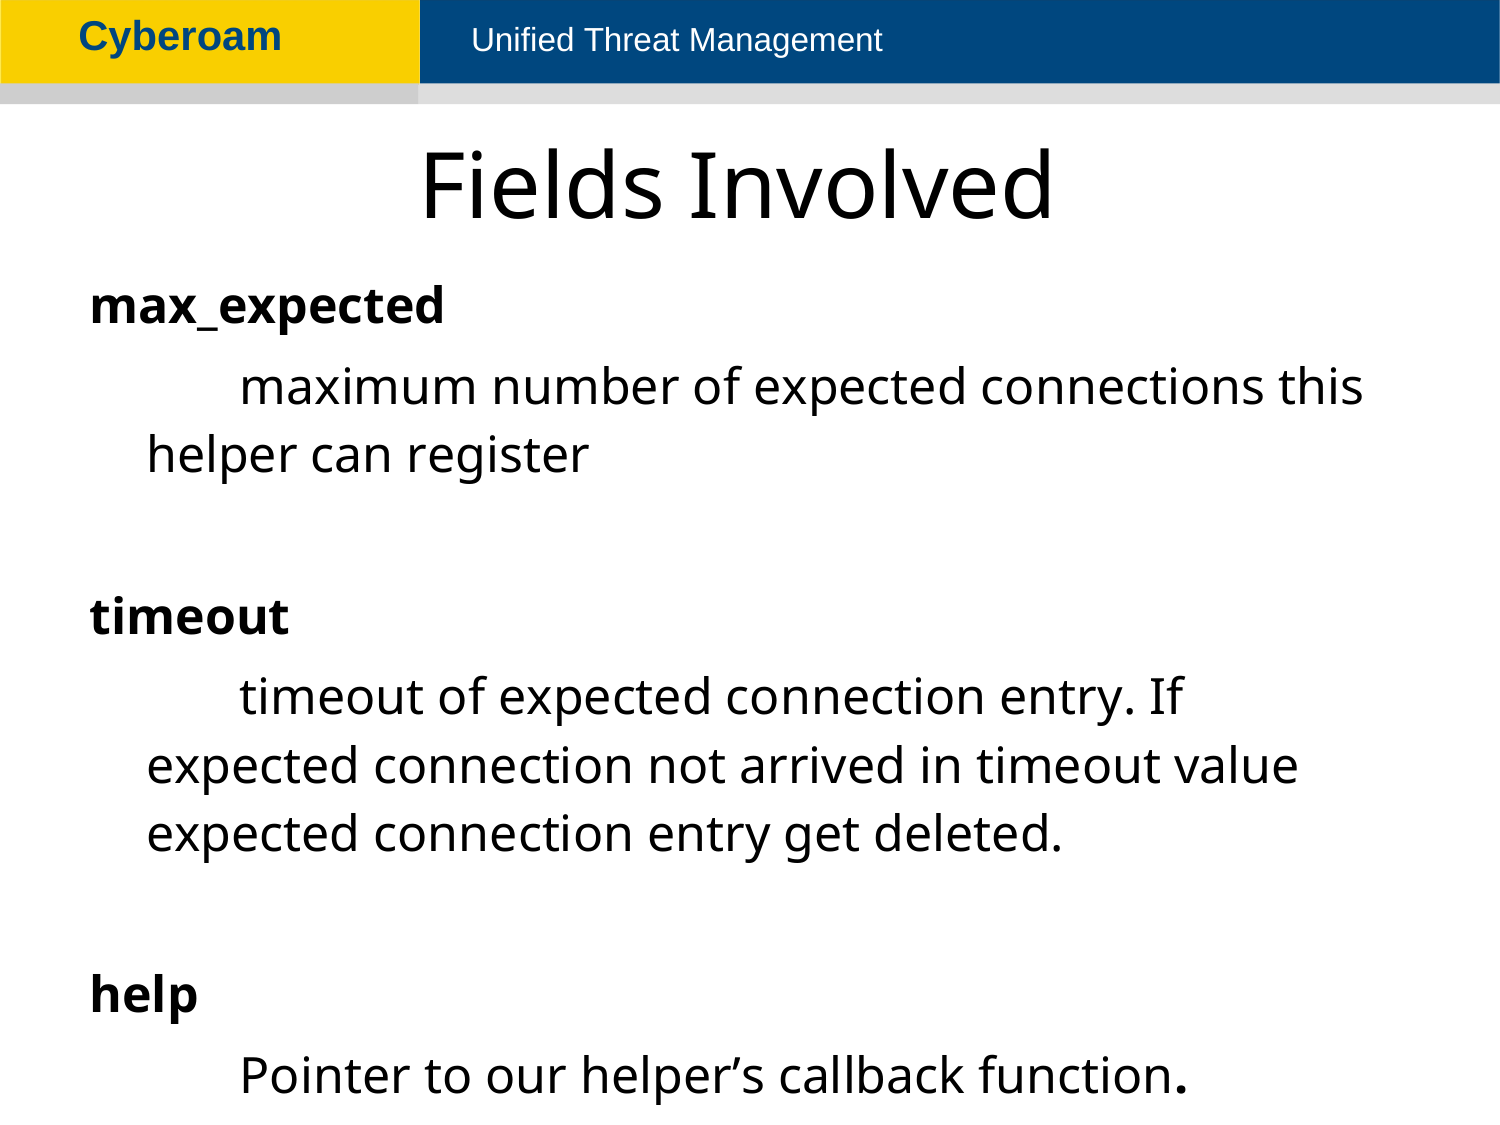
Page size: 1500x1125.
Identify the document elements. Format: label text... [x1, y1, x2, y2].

picture [0, 0, 1500, 83]
title Fields Involved [75, 112, 1426, 240]
list max_expected maximum number of expected connections this helper can register timeout timeout of expected connection entry. If expected connection not arrived in timeout value expected connection entry get deleted. help Pointer to our helper’s callback function. [75, 262, 1426, 1063]
